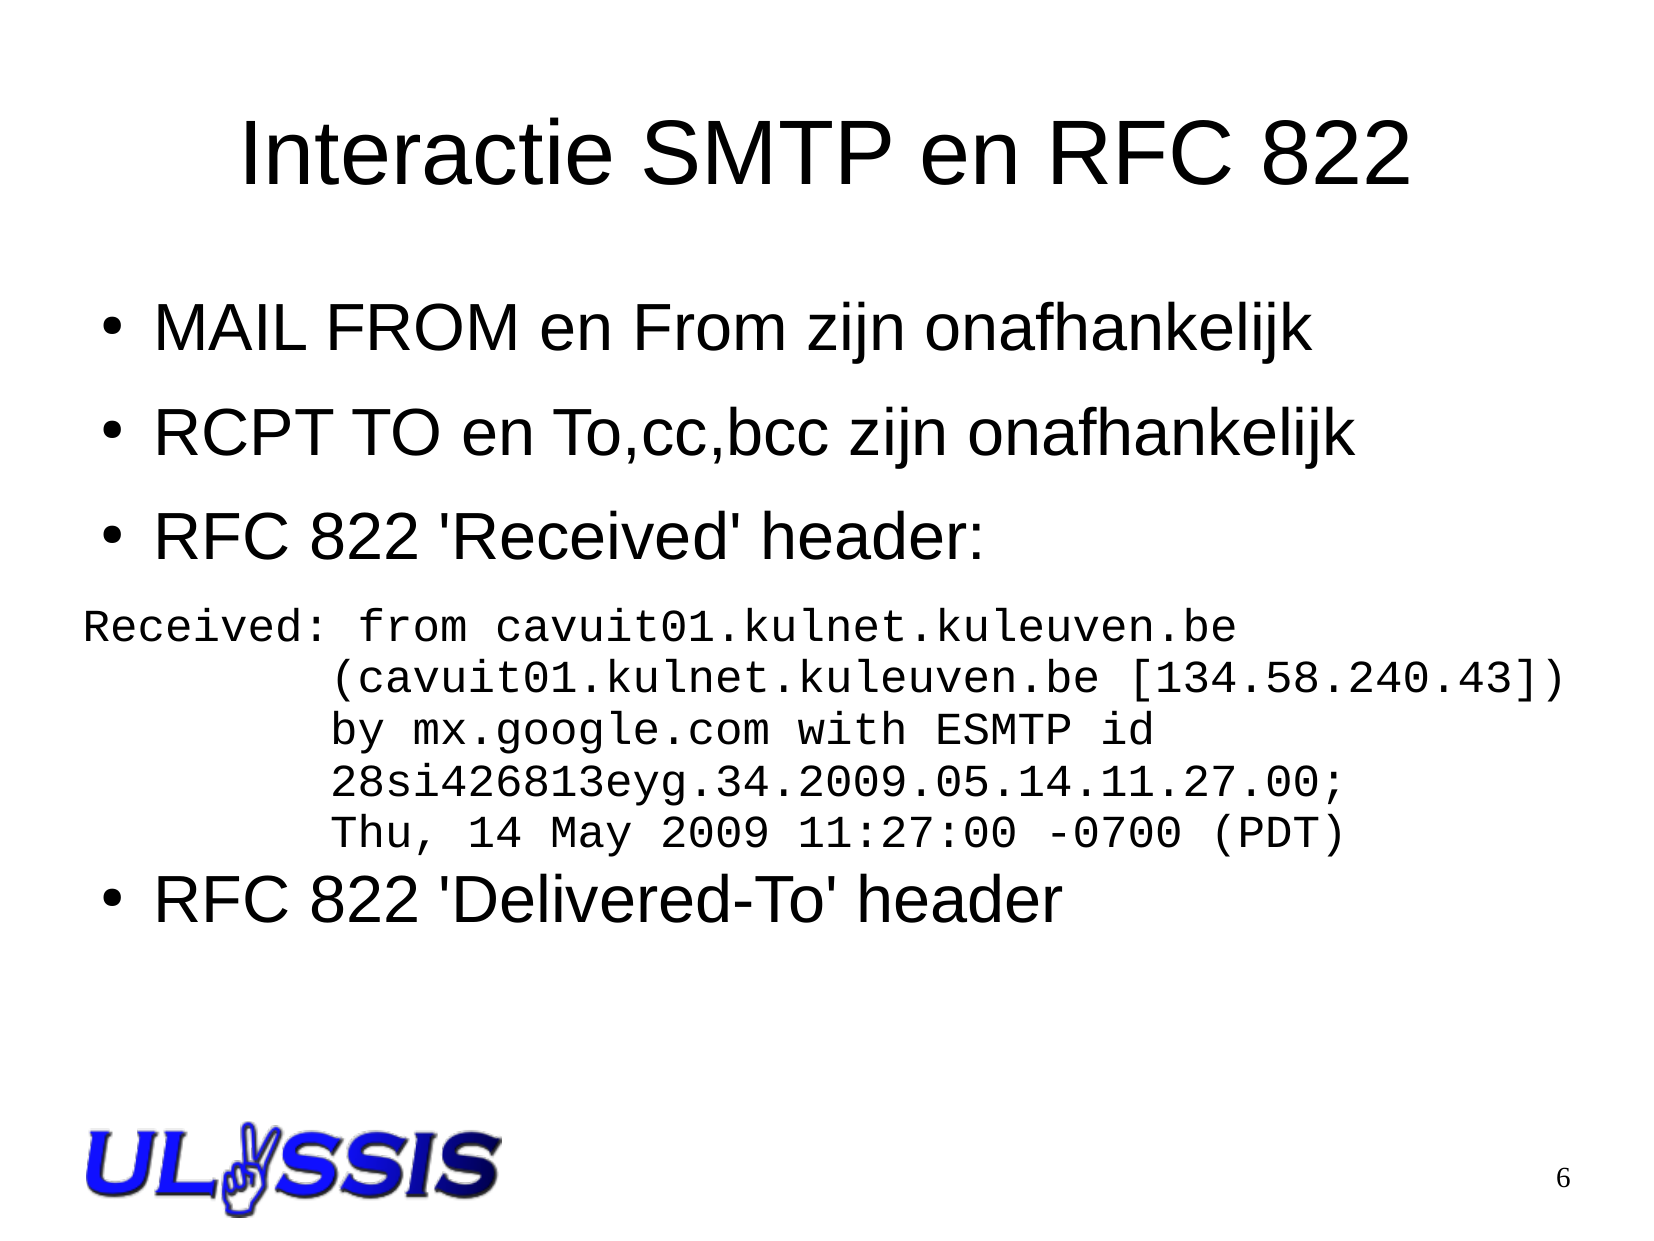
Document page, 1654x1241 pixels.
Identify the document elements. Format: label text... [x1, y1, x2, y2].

title Interactie SMTP en RFC 822 [82, 49, 1571, 257]
picture [86, 1121, 502, 1218]
list MAIL FROM en From zijn onafhankelijk RCPT TO en To,cc,bcc zijn onafhankelijk RFC 822 'Received' header: Received: from cavuit01.kulnet.kuleuven.be (cavuit01.kulnet.kuleuven.be [134.58.240.43]) by mx.google.com with ESMTP id 28si426813eyg.34.2009.05.14.11.27.00; Thu, 14 May 2009 11:27:00 -0700 (PDT) RFC 822 'Delivered-To' header [82, 290, 1571, 1094]
